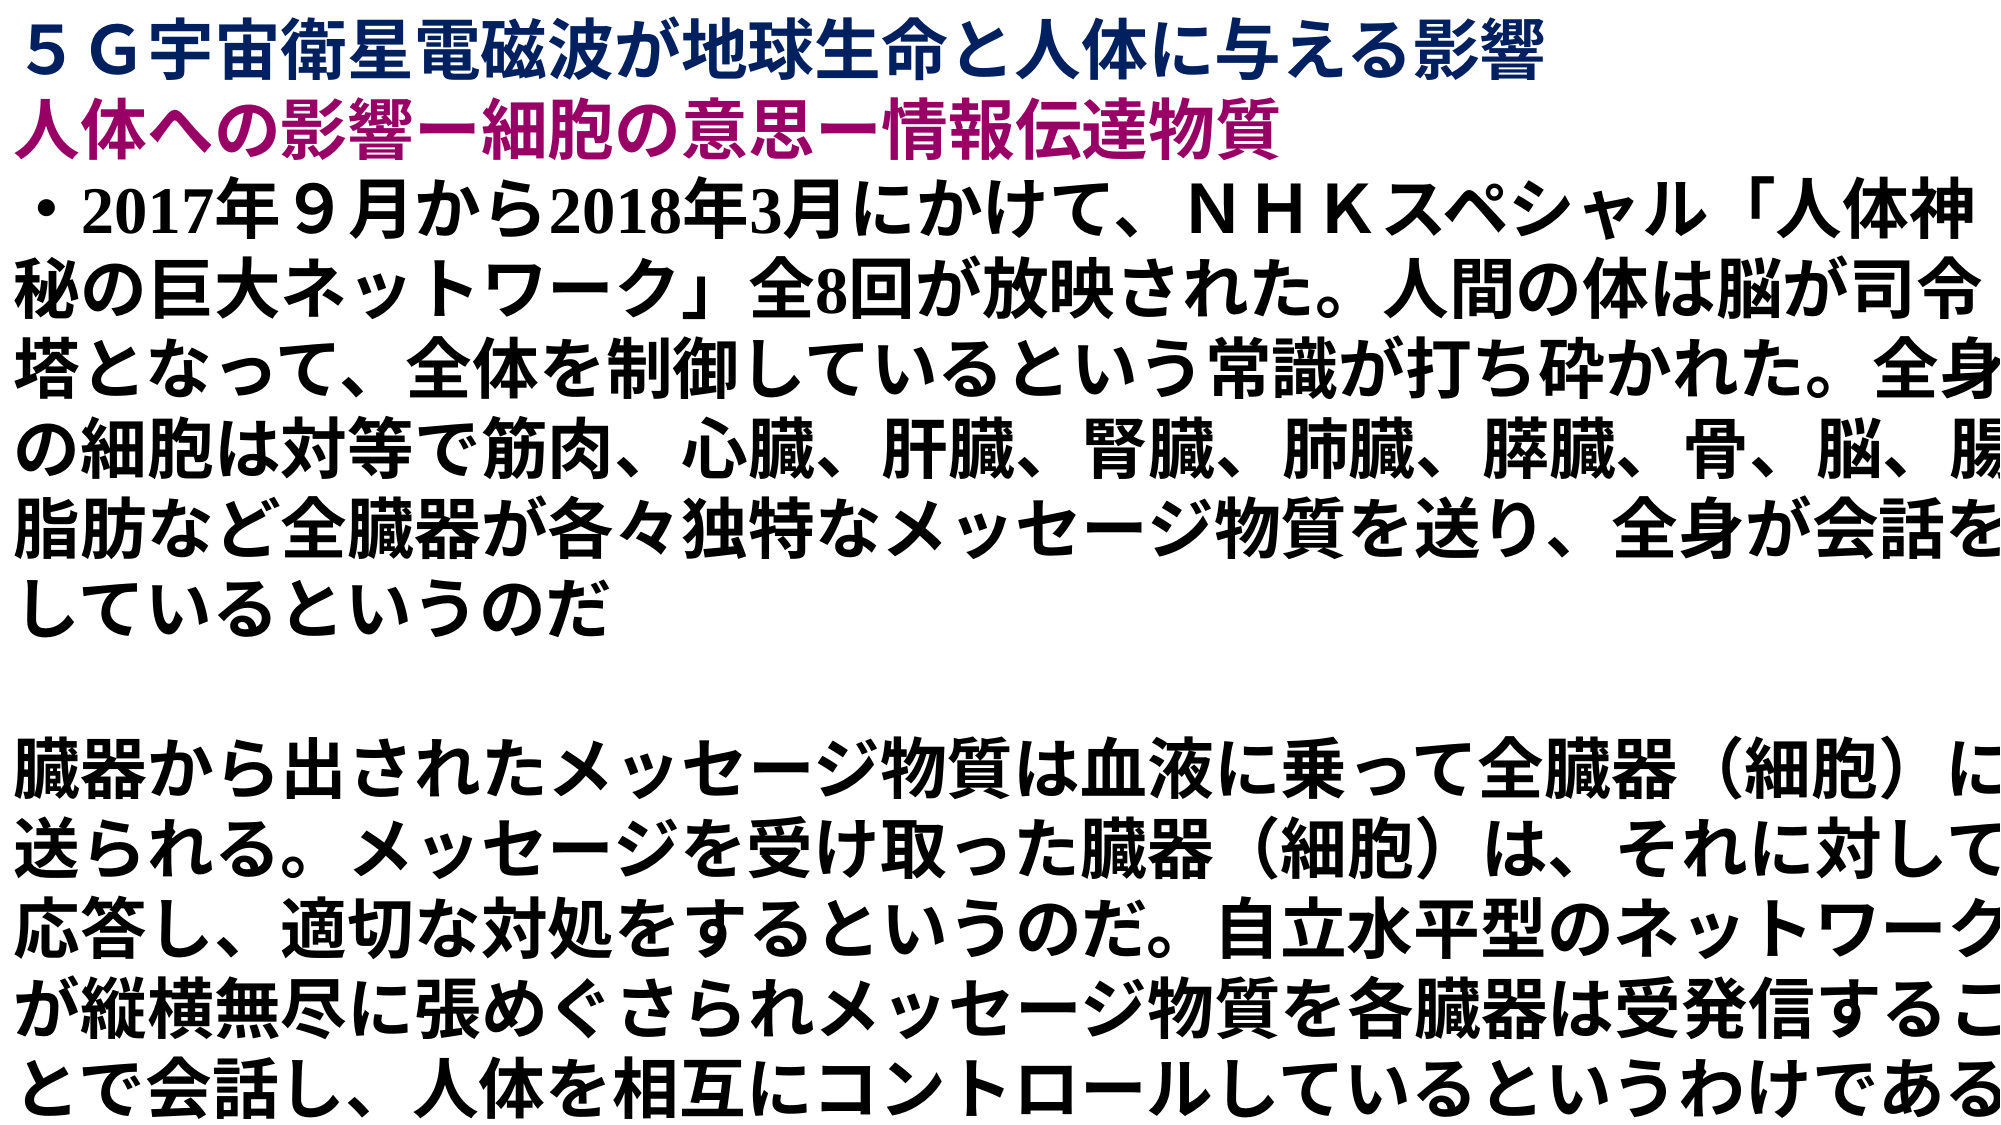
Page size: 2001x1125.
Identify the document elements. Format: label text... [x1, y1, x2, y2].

text_box ５Ｇ宇宙衛星電磁波が地球生命と人体に与える影響 人体への影響ー細胞の意思ー情報伝達物質 ・2017年９月から2018年3月にかけて、ＮＨＫスペシャル「人体神秘の巨大ネットワーク」全8回が放映された。人間の体は脳が司令塔となって、全体を制御しているという常識が打ち砕かれた。全身の細胞は対等で筋肉、心臓、肝臓、腎臓、肺臓、膵臓、骨、脳、腸、脂肪など全臓器が各々独特なメッセージ物質を送り、全身が会話をしているというのだ 臓器から出されたメッセージ物質は血液に乗って全臓器（細胞）に送られる。メッセージを受け取った臓器（細胞）は、それに対して応答し、適切な対処をするというのだ。自立水平型のネットワークが縦横無尽に張めぐさられメッセージ物質を各臓器は受発信することで会話し、人体を相互にコントロールしているというわけである。 [0, 0, 2000, 1125]
